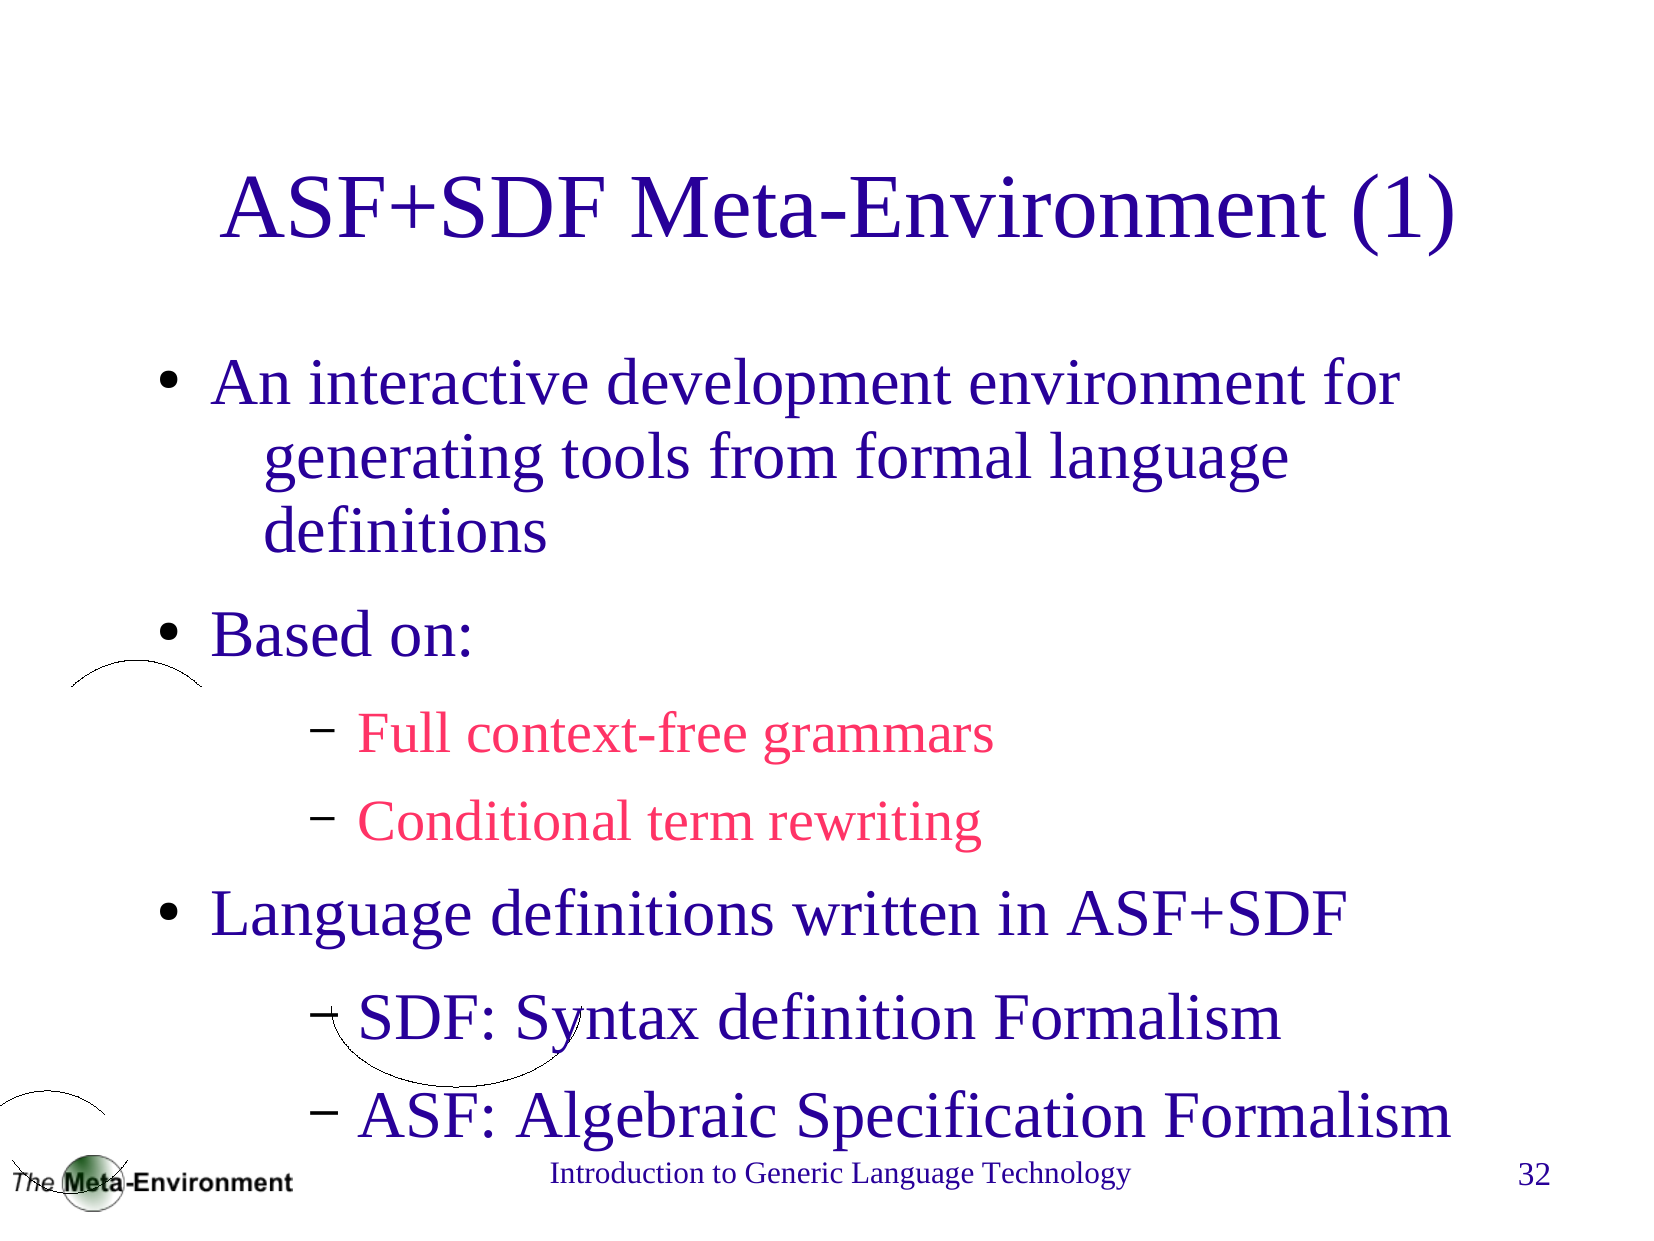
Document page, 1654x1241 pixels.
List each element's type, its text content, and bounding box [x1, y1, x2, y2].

picture [13, 1155, 293, 1212]
list An interactive development environment for generating tools from formal language definitions Based on: Full context-free grammars Conditional term rewriting Language definitions written in ASF+SDF SDF: Syntax definition Formalism ASF: Algebraic Specification Formalism [121, 344, 1534, 1127]
title ASF+SDF Meta-Environment (1) [121, 102, 1534, 311]
